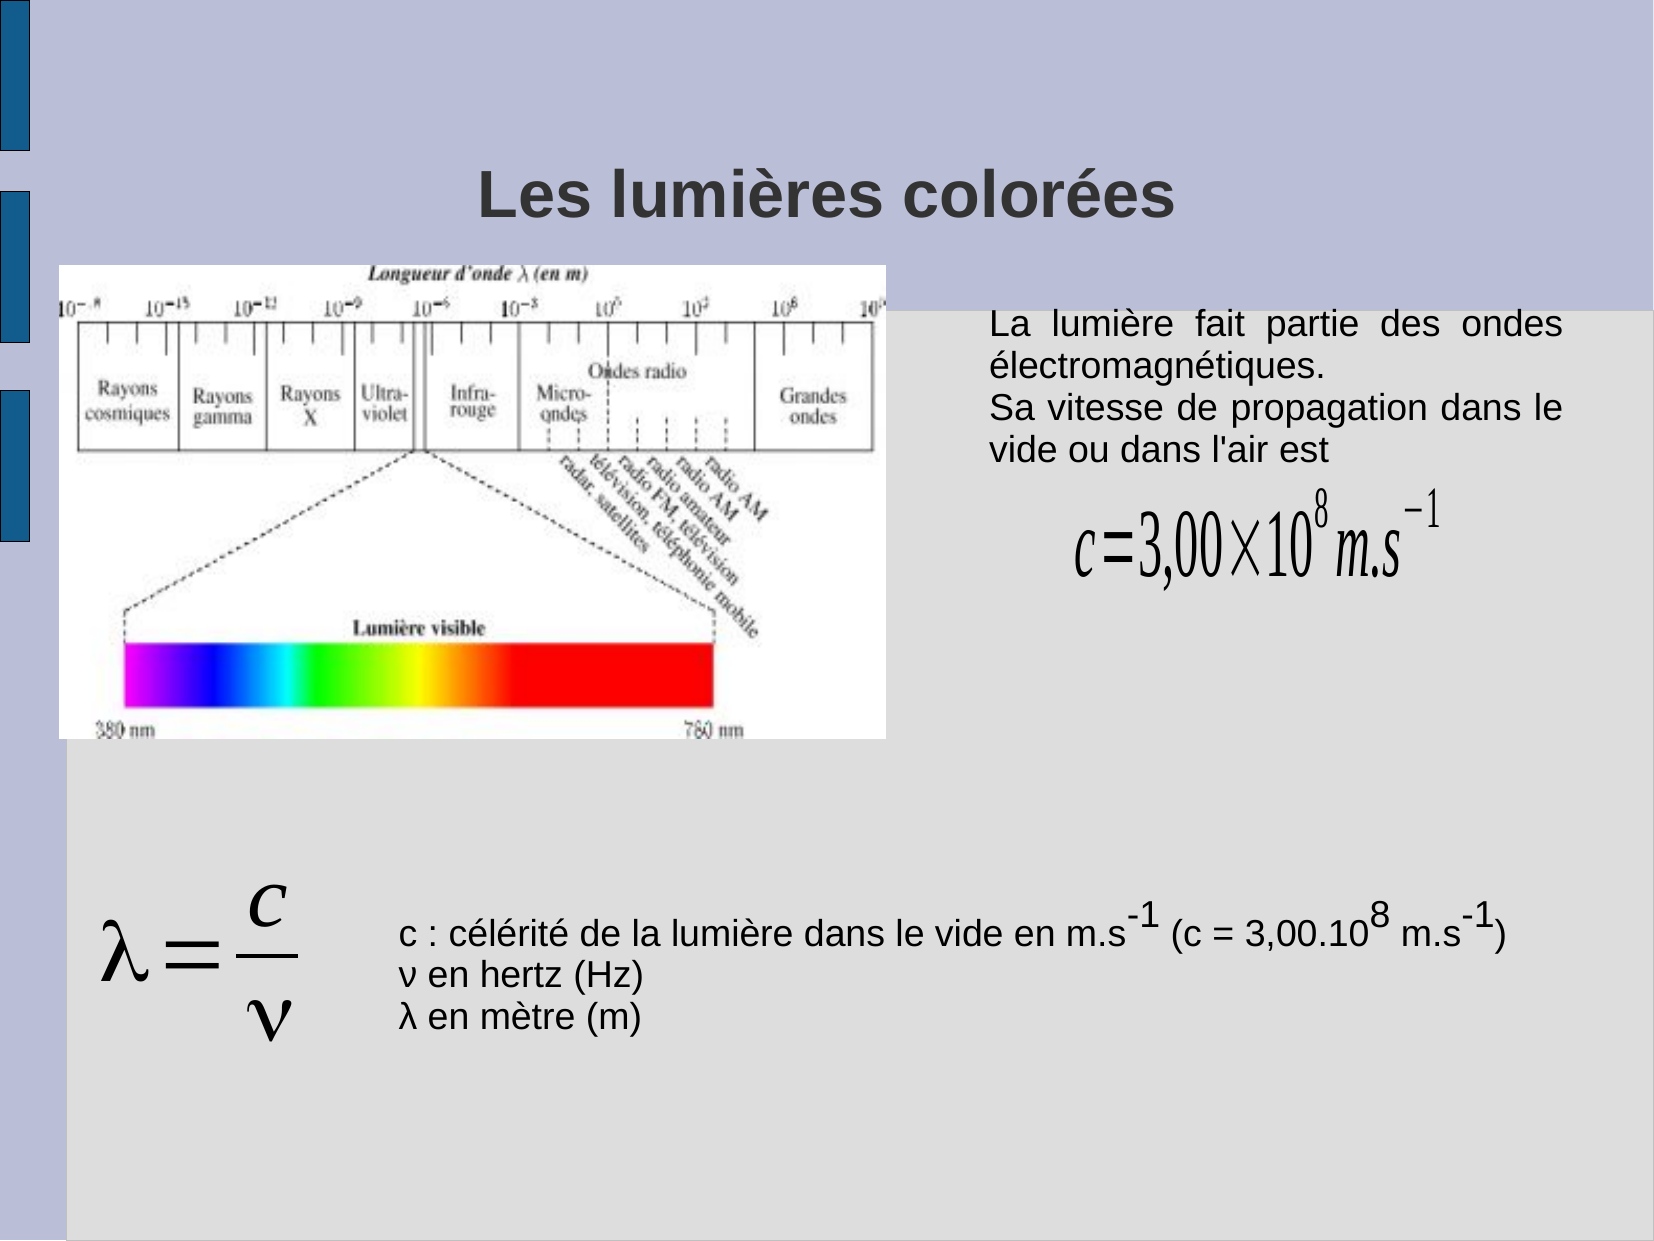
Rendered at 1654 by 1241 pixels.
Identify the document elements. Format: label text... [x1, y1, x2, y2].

picture [59, 265, 886, 739]
chart [1062, 479, 1451, 598]
text_box La lumière fait partie des ondes électromagnétiques. Sa vitesse de propagation dans le vide ou dans l'air est [974, 295, 1625, 479]
chart [76, 849, 325, 1063]
text_box c : célérité de la lumière dans le vide en m.s-1 (c = 3,00.108 m.s-1) ν en hertz (Hz) λ en mètre (m) [383, 885, 1523, 1046]
title Les lumières colorées [121, 91, 1534, 299]
